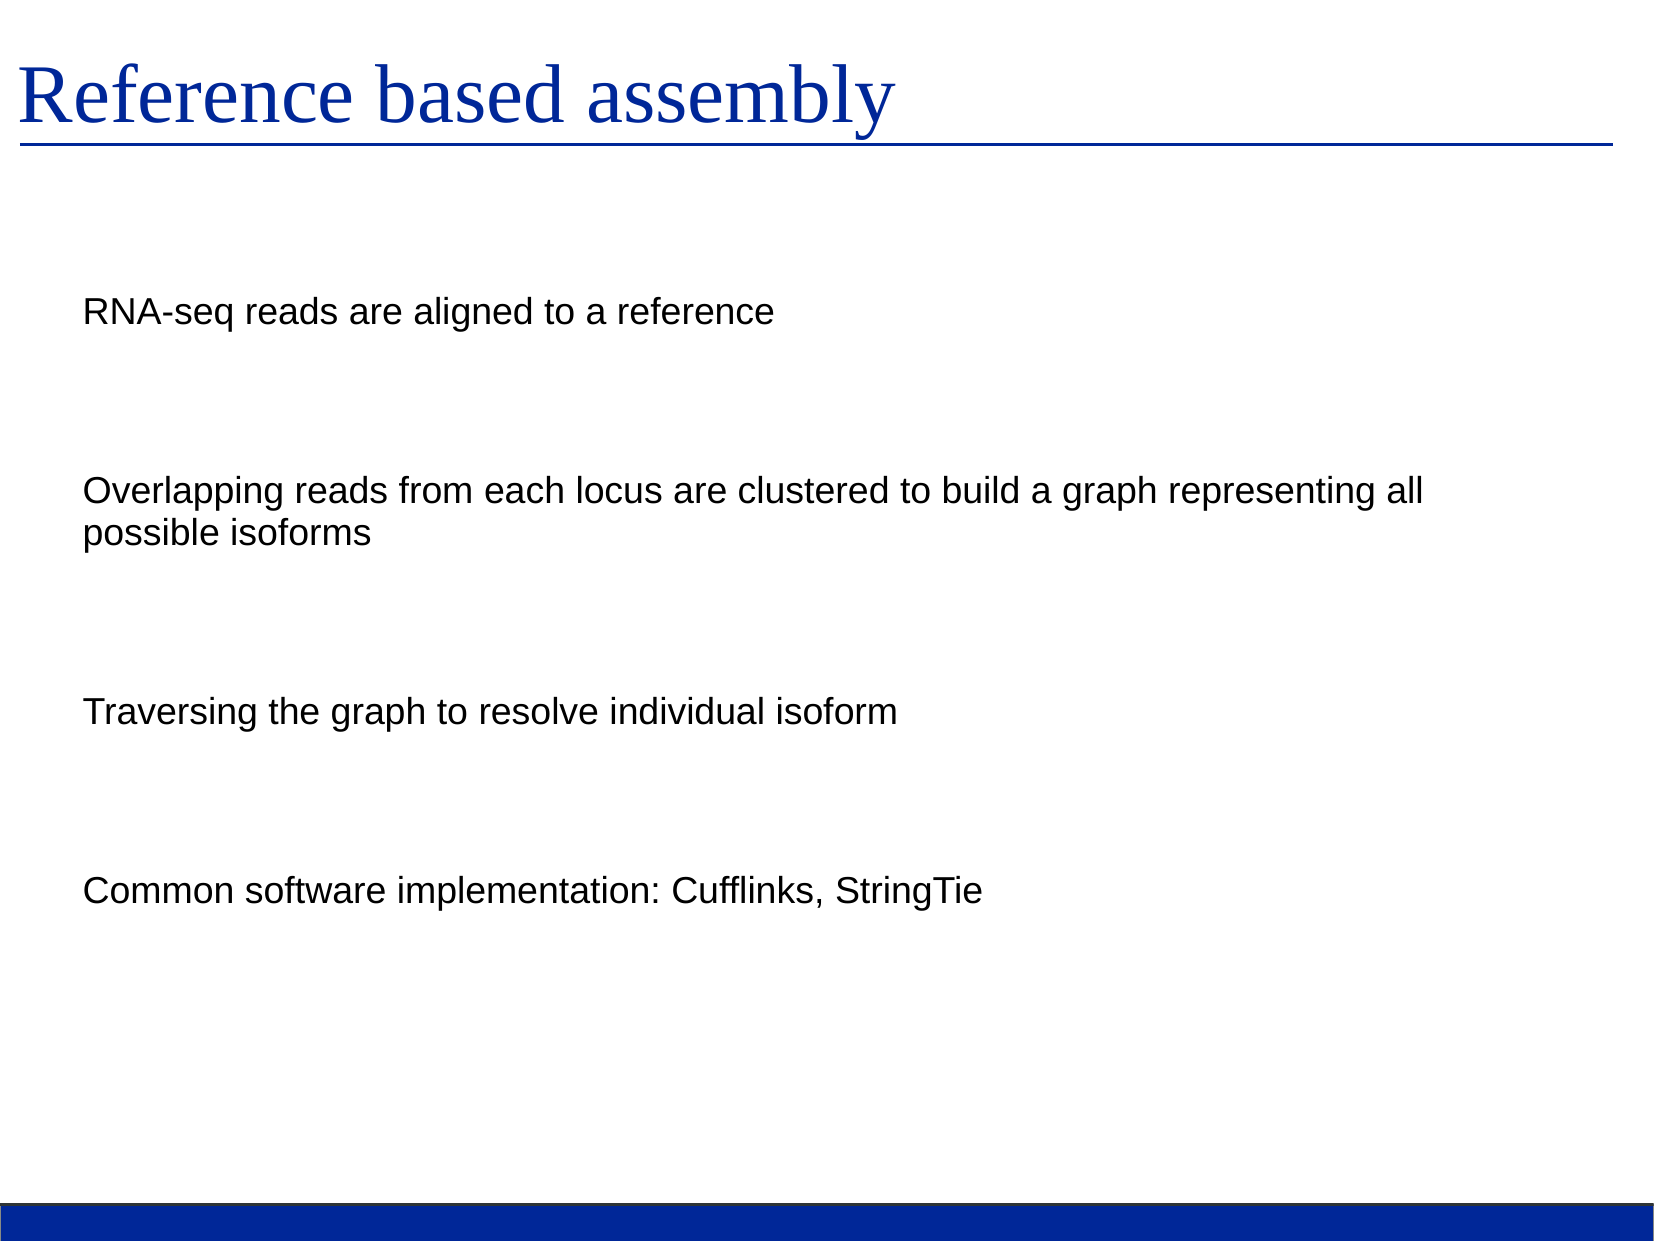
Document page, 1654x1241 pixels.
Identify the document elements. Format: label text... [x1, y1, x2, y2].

list RNA-seq reads are aligned to a reference Overlapping reads from each locus are clustered to build a graph representing all possible isoforms Traversing the graph to resolve individual isoform Common software implementation: Cufflinks, StringTie [82, 290, 1571, 1109]
title Reference based assembly [17, 0, 1589, 198]
